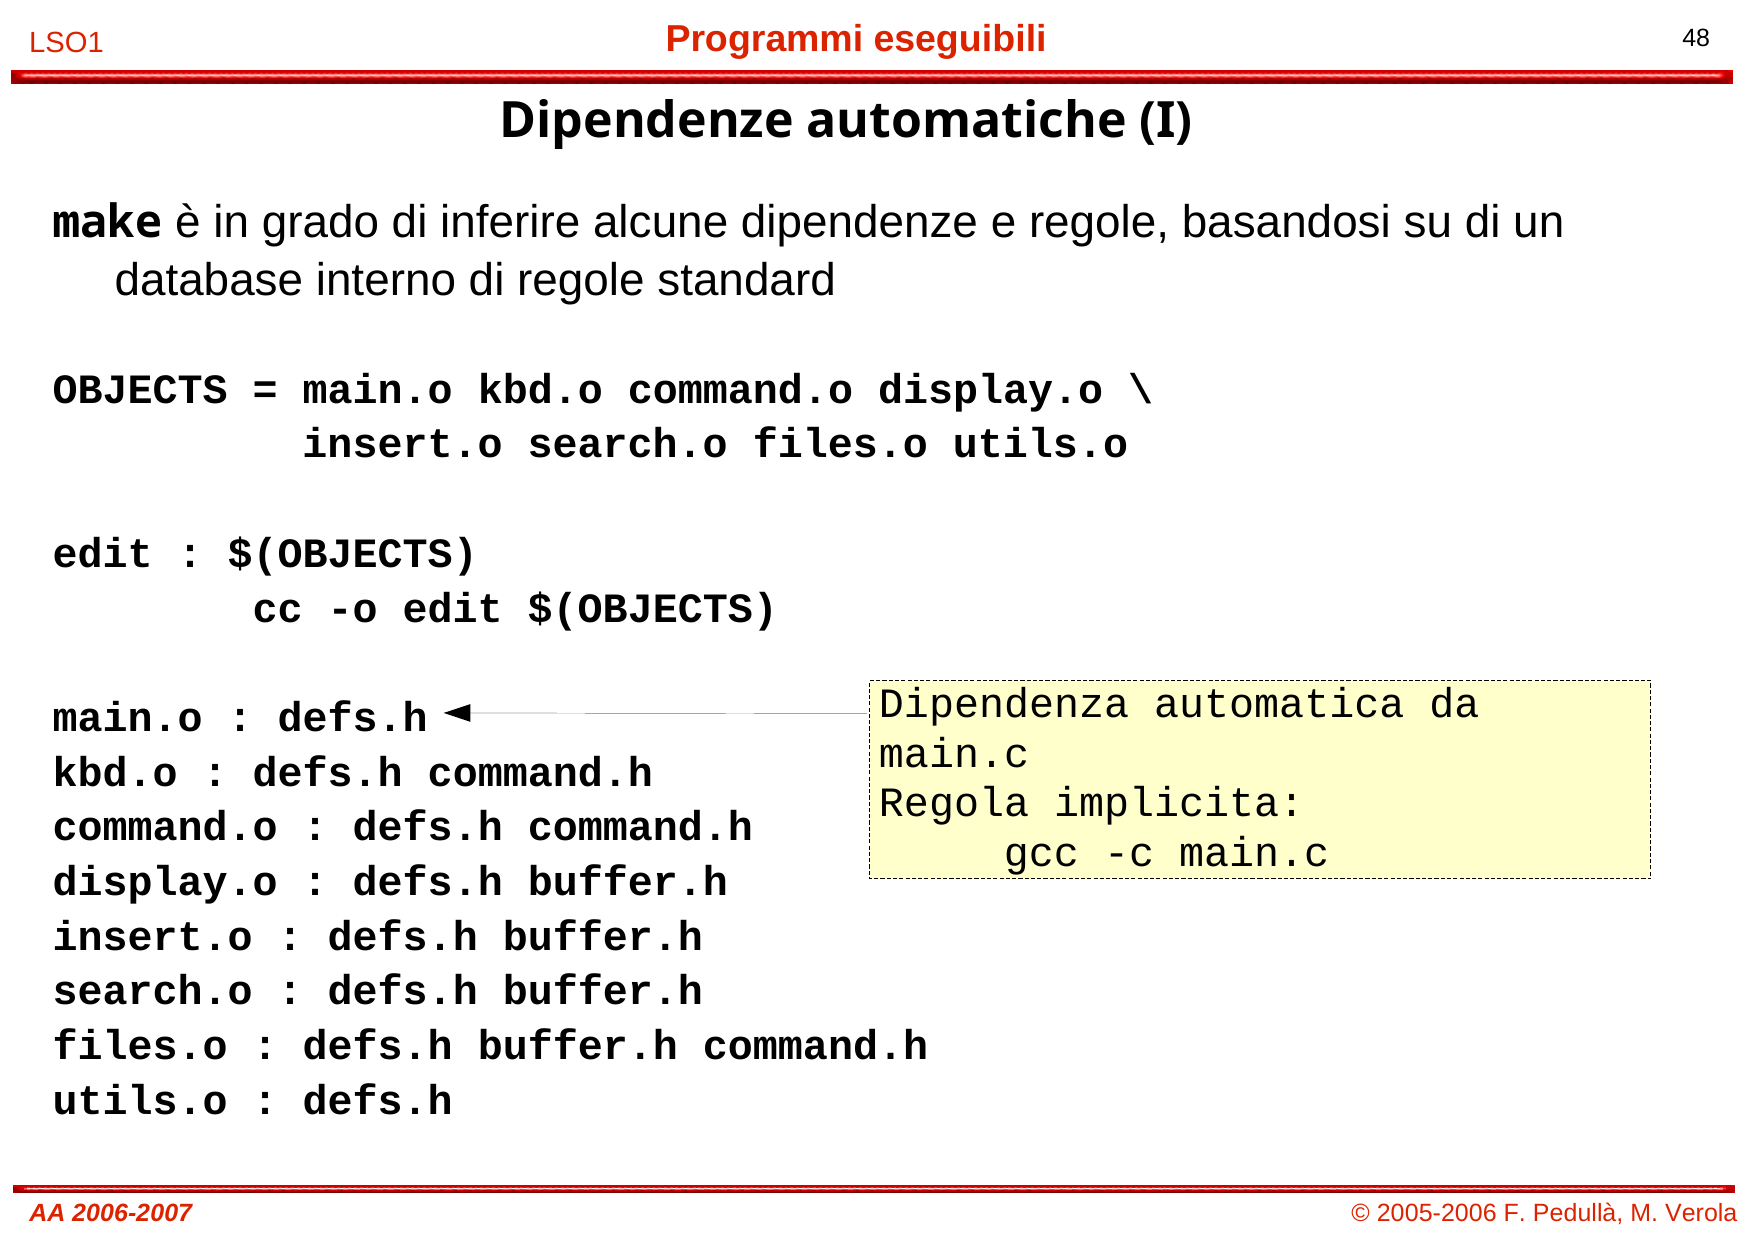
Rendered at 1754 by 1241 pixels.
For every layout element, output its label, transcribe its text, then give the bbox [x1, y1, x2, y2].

title Dipendenze automatiche (I) [499, 72, 1255, 168]
picture [11, 70, 1733, 84]
picture [13, 1185, 1735, 1193]
text_box Dipendenza automatica da main.c Regola implicita: gcc -c main.c [869, 680, 1651, 835]
list make è in grado di inferire alcune dipendenze e regole, basandosi su di un database interno di regole standard OBJECTS = main.o kbd.o command.o display.o \ insert.o search.o files.o utils.o edit : $(OBJECTS) cc -o edit $(OBJECTS) main.o : defs.h kbd.o : defs.h command.h command.o : defs.h command.h display.o : defs.h buffer.h insert.o : defs.h buffer.h search.o : defs.h buffer.h files.o : defs.h buffer.h command.h utils.o : defs.h [52, 188, 1690, 1150]
